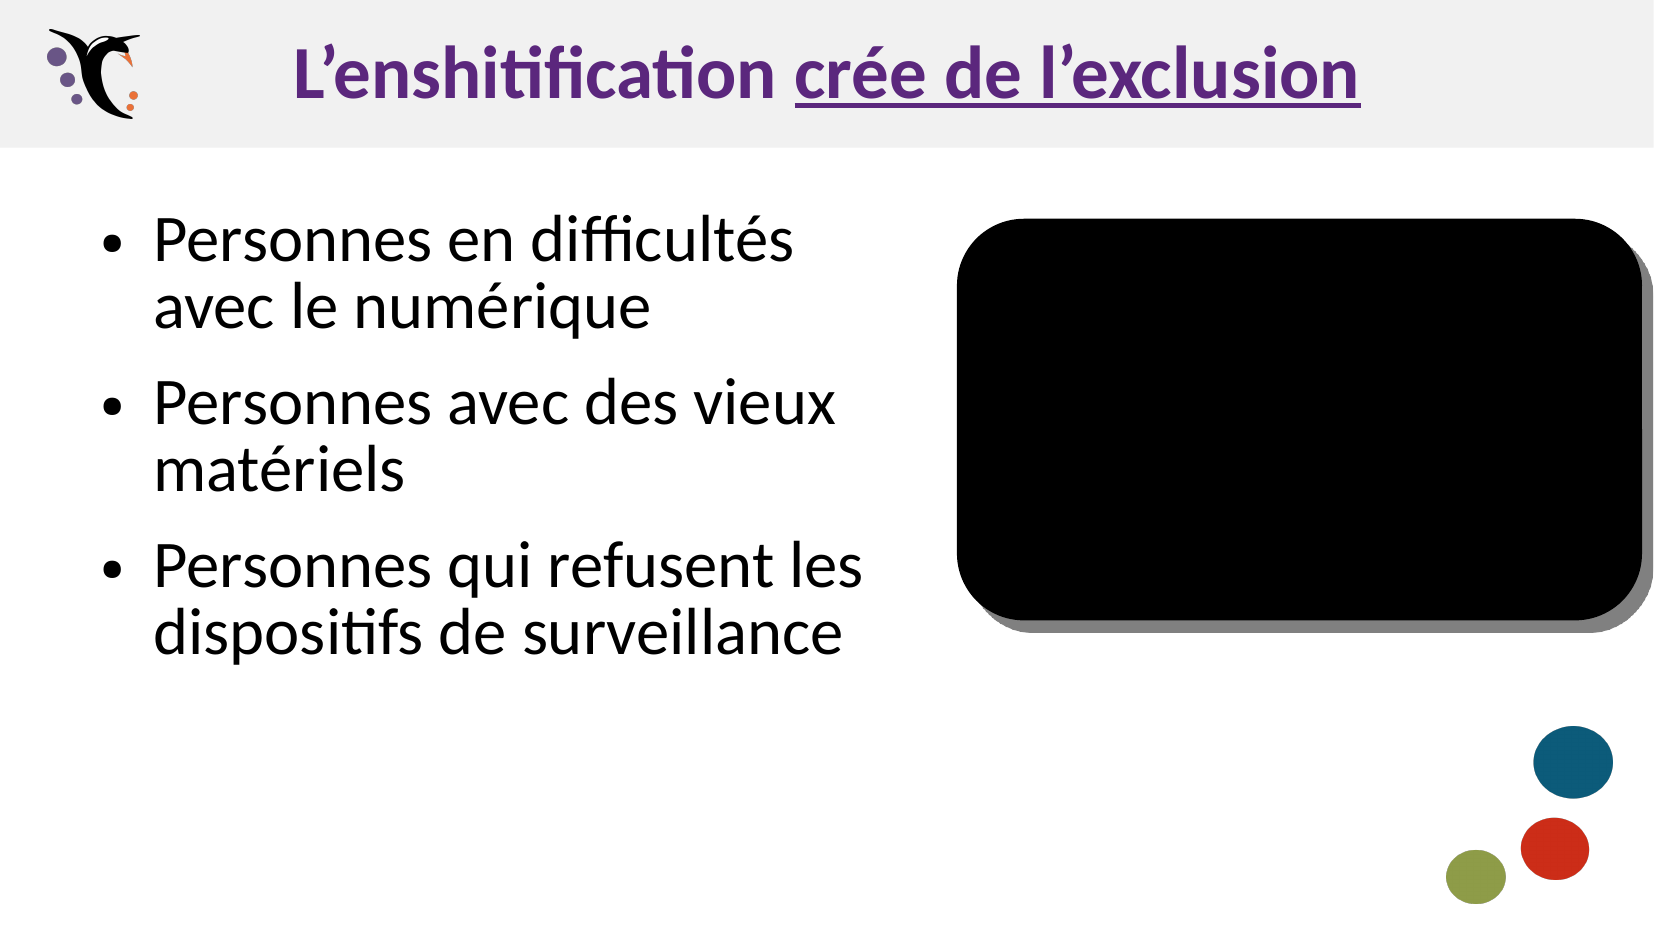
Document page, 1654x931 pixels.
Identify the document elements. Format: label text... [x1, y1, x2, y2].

list Personnes en difficultés avec le numérique Personnes avec des vieux matériels Personnes qui refusent les dispositifs de surveillance [82, 211, 886, 798]
title L’enshitification crée de l’exclusion [82, 1, 1571, 157]
picture [47, 29, 82, 119]
text_box [956, 218, 1643, 621]
picture [1446, 726, 1613, 904]
